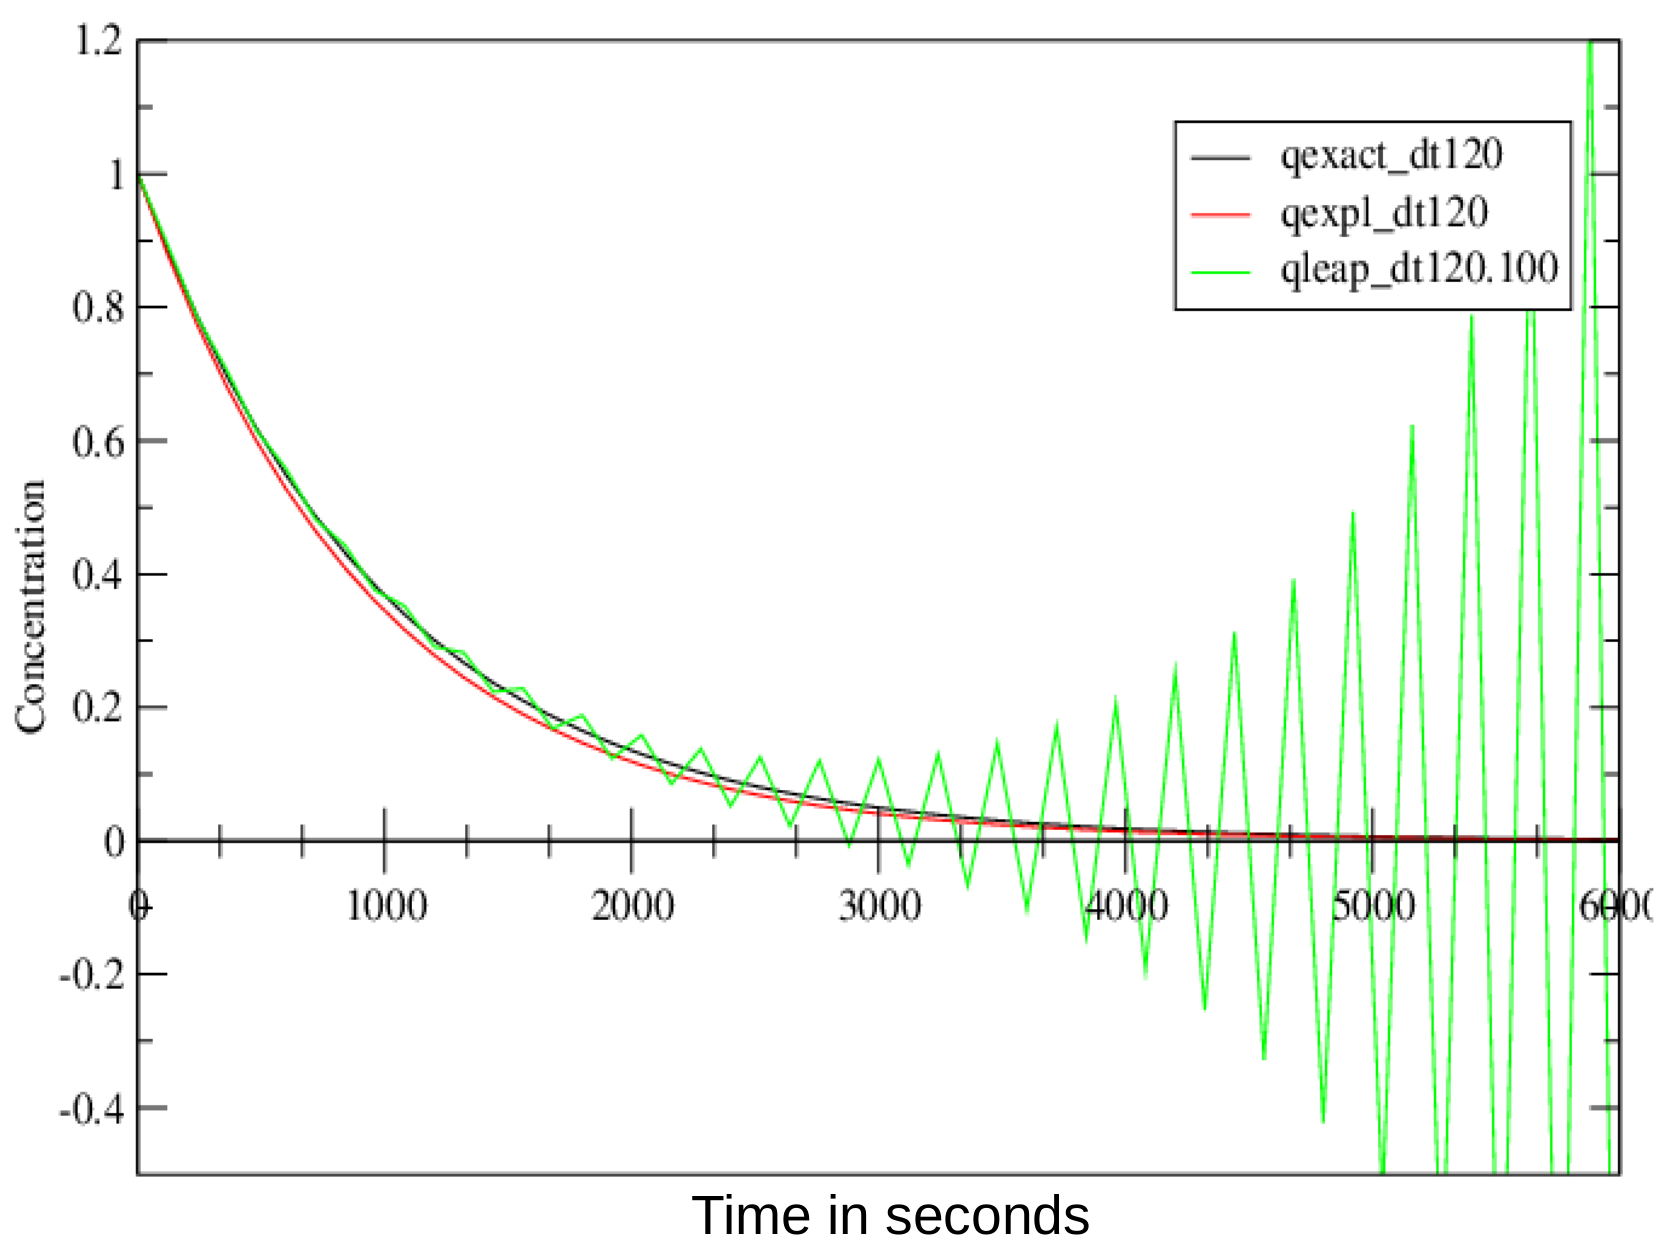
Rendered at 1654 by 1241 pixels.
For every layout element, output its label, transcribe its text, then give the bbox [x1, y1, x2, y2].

picture [10, 20, 1654, 1235]
text_box Time in seconds [676, 1177, 1107, 1241]
